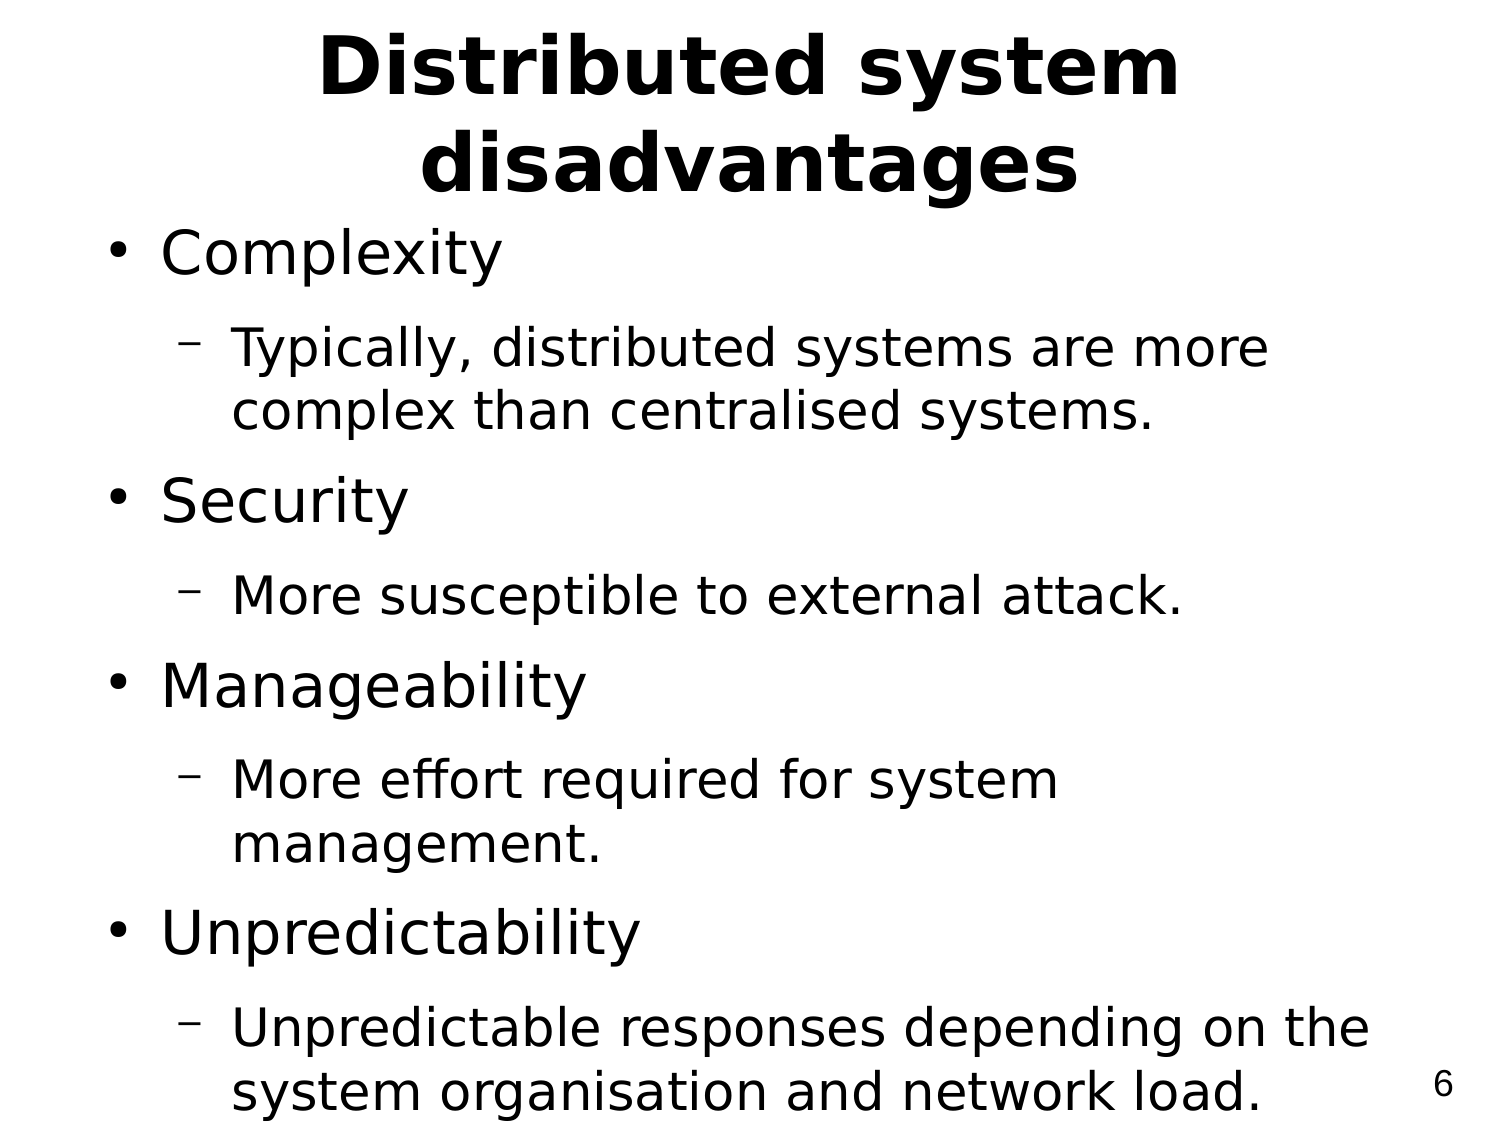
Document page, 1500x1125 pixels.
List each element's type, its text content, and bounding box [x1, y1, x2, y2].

list Complexity Typically, distributed systems are more complex than centralised systems. Security More susceptible to external attack. Manageability More effort required for system management. Unpredictability Unpredictable responses depending on the system organisation and network load. [75, 206, 1425, 1093]
title Distributed system disadvantages [75, 44, 1425, 177]
